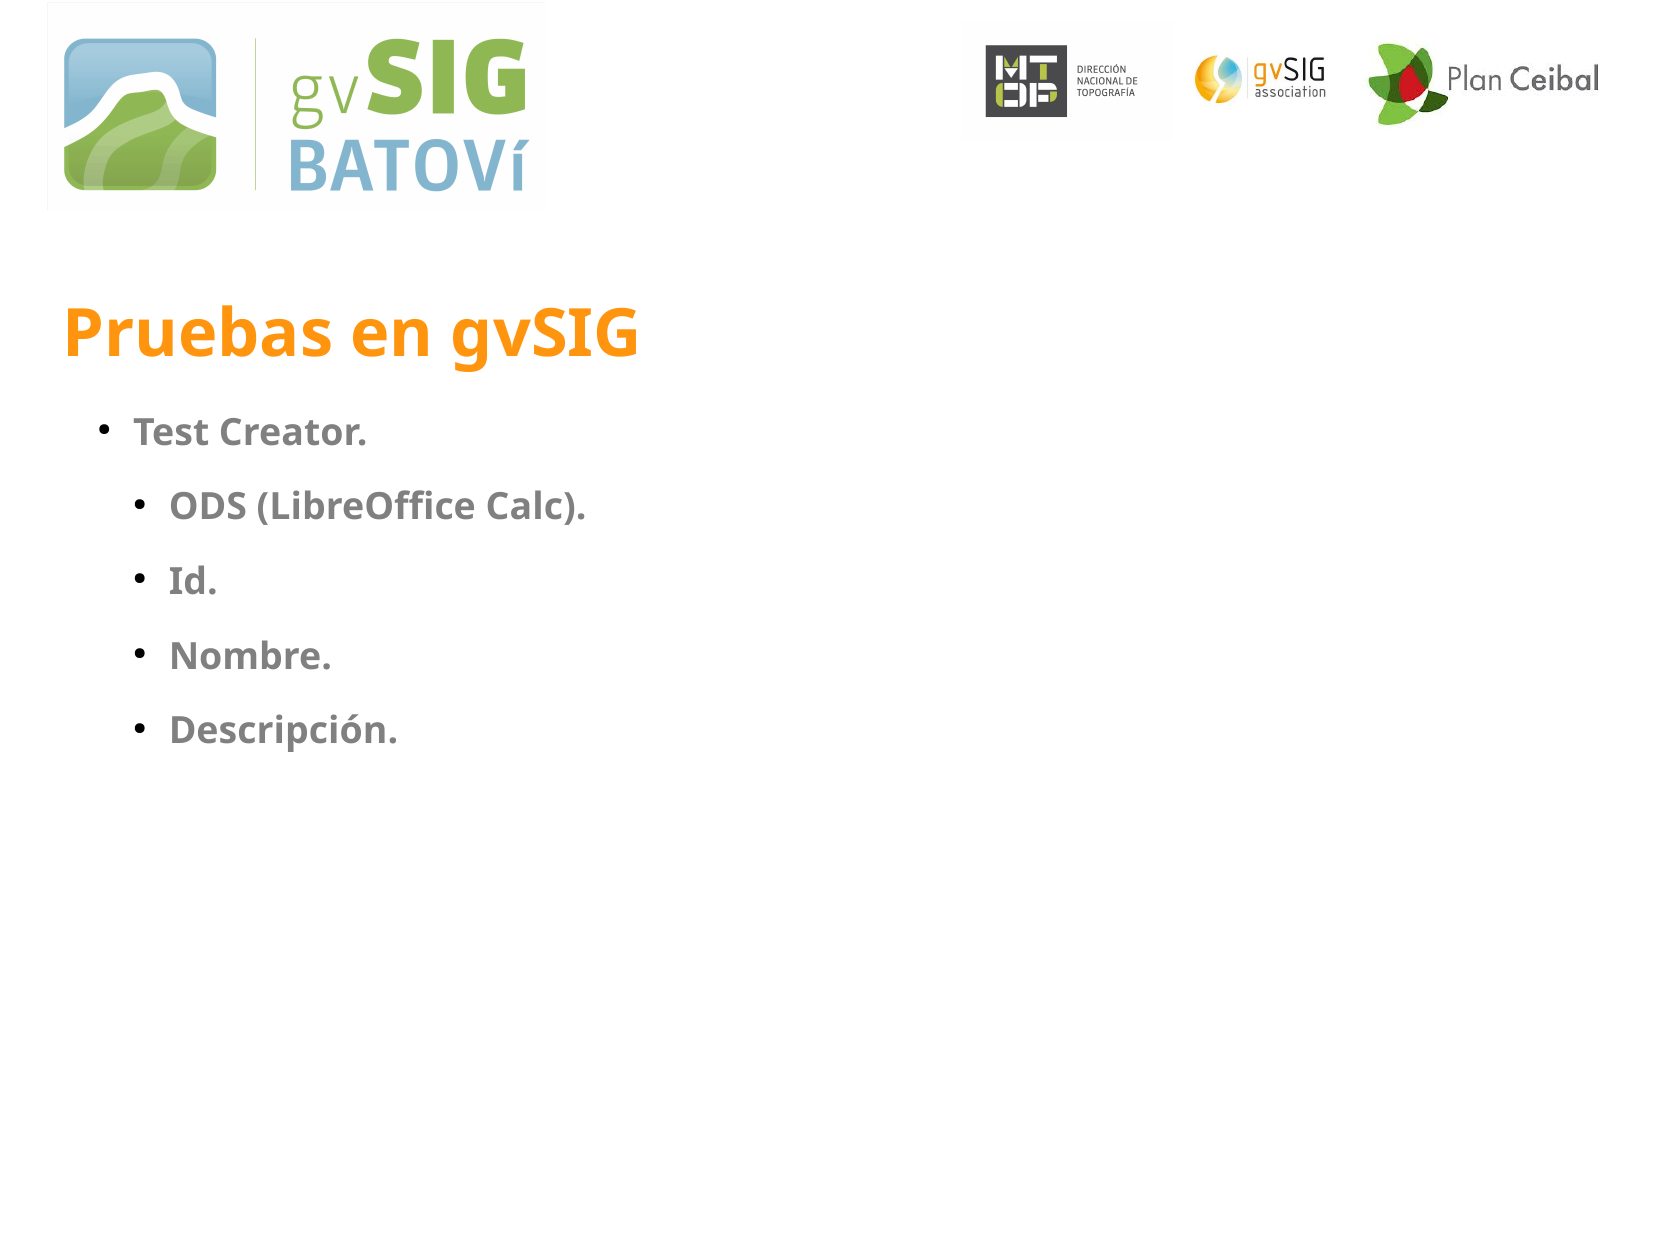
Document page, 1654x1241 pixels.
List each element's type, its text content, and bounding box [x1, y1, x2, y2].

list Pruebas en gvSIG Test Creator. ODS (LibreOffice Calc). Id. Nombre. Descripción. [62, 284, 1551, 787]
picture [962, 21, 1342, 141]
picture [1343, 23, 1626, 142]
